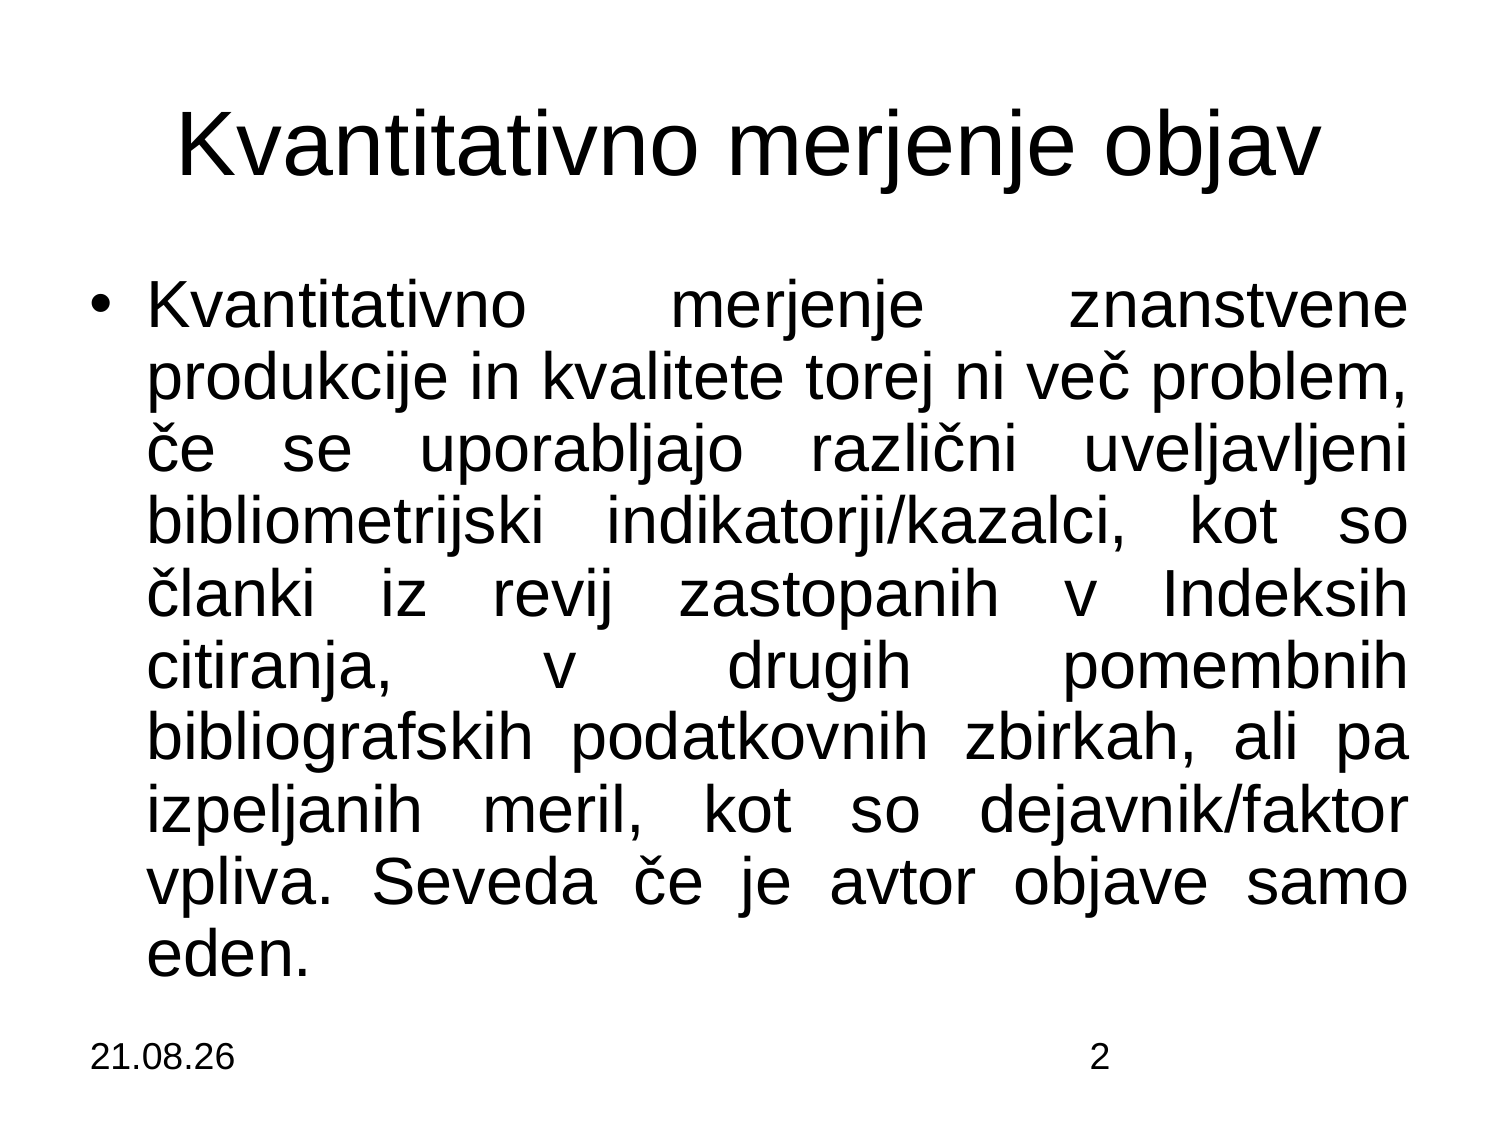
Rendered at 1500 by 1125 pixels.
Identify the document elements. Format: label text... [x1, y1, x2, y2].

list Kvantitativno merjenje znanstvene produkcije in kvalitete torej ni več problem, če se uporabljajo različni uveljavljeni bibliometrijski indikatorji/kazalci, kot so članki iz revij zastopanih v Indeksih citiranja, v drugih pomembnih bibliografskih podatkovnih zbirkah, ali pa izpeljanih meril, kot so dejavnik/faktor vpliva. Seveda če je avtor objave samo eden. [75, 262, 1426, 1006]
title Kvantitativno merjenje objav [75, 45, 1426, 233]
